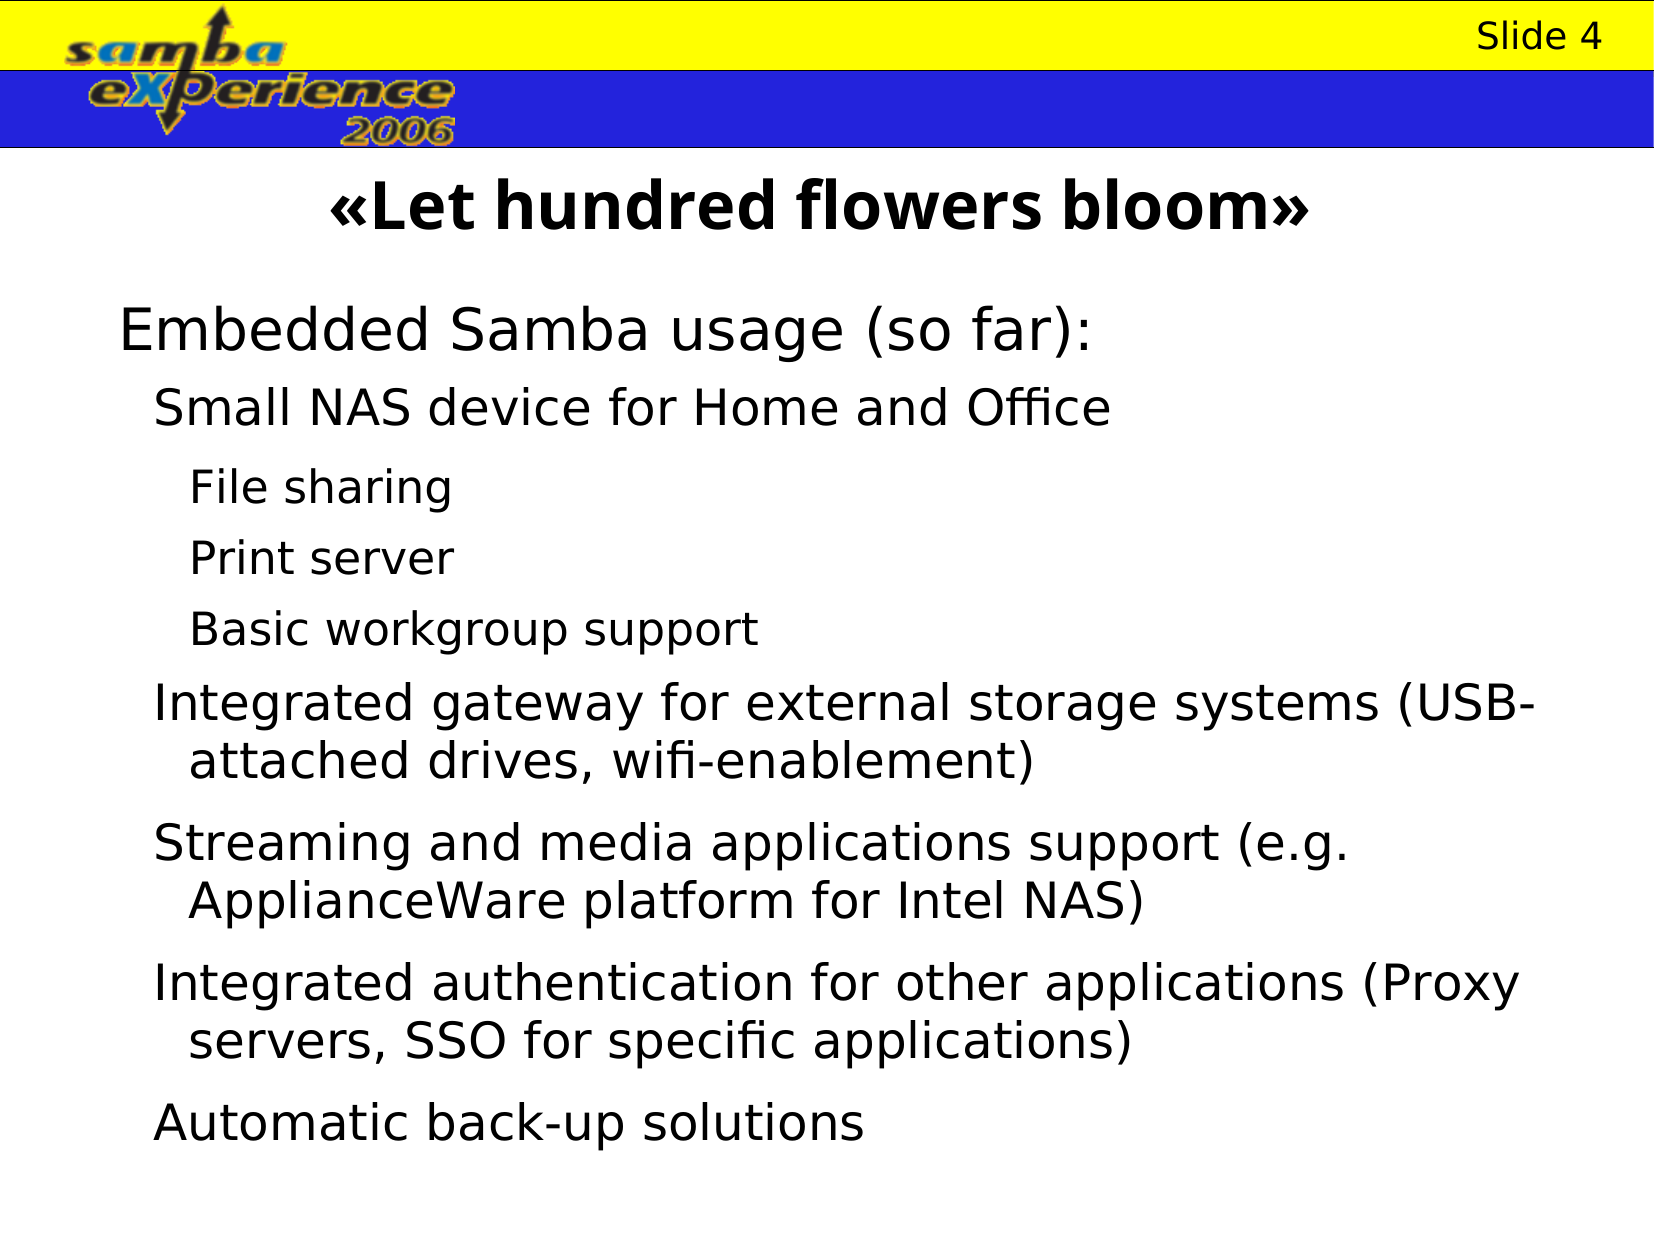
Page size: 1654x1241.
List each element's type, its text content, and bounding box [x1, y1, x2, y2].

picture [64, 71, 455, 147]
picture [64, 148, 76, 154]
title «Let hundred flowers bloom» [76, 99, 1565, 308]
picture [64, 2, 455, 70]
list Embedded Samba usage (so far): Small NAS device for Home and Office File sharing Print server Basic workgroup support Integrated gateway for external storage systems (USB-attached drives, wifi-enablement) Streaming and media applications support (e.g. ApplianceWare platform for Intel NAS) Integrated authentication for other applications (Proxy servers, SSO for specific applications) Automatic back-up solutions [82, 296, 1571, 1153]
